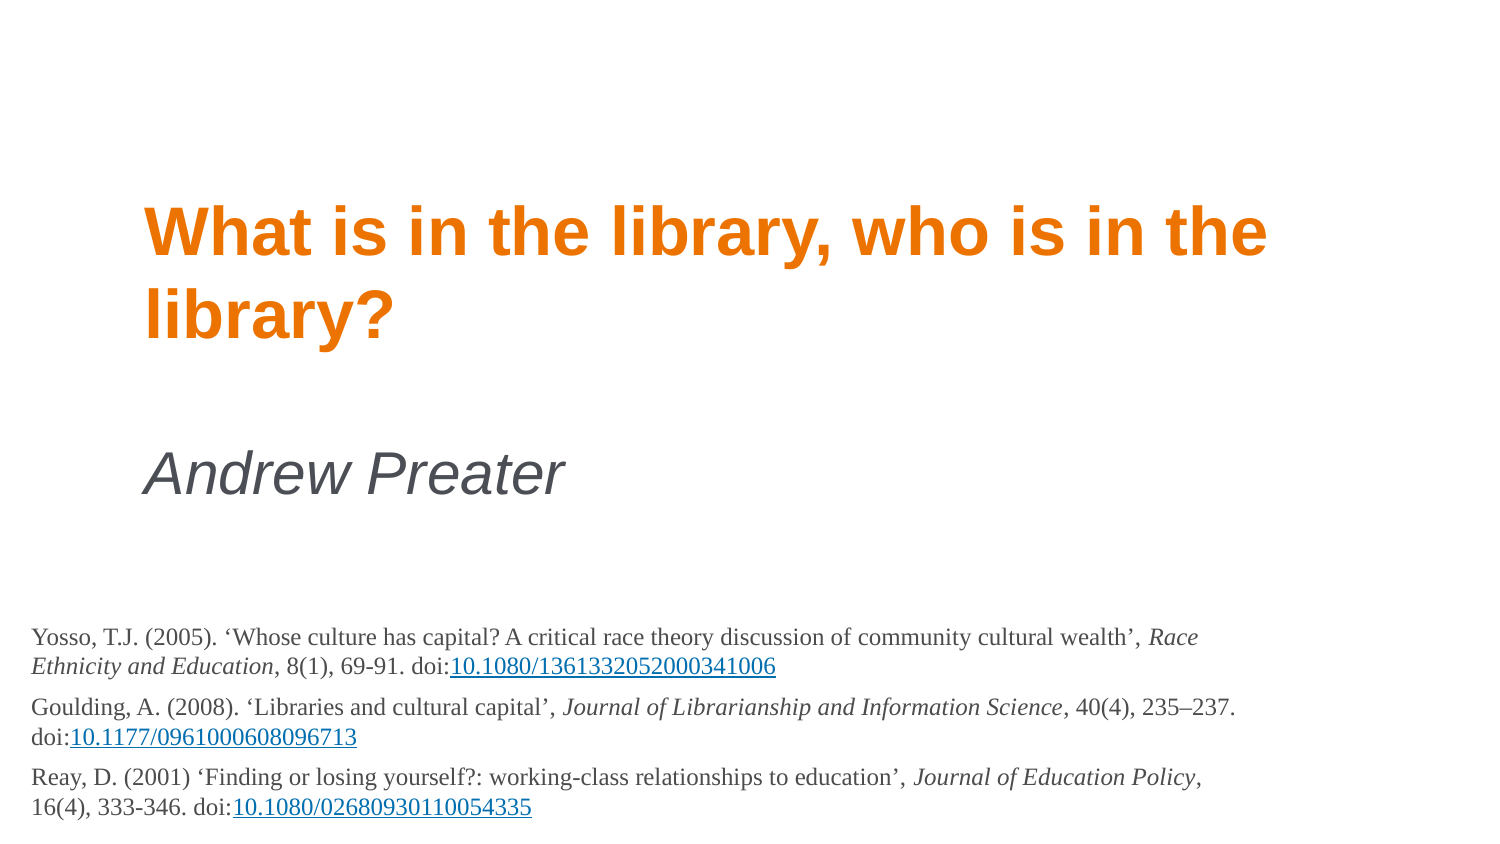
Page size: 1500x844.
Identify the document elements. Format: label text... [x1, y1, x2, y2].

text_box Yosso, T.J. (2005). ‘Whose culture has capital? A critical race theory discussion of community cultural wealth’, Race Ethnicity and Education, 8(1), 69-91. doi:10.1080/1361332052000341006 Goulding, A. (2008). ‘Libraries and cultural capital’, Journal of Librarianship and Information Science, 40(4), 235–237. doi:10.1177/0961000608096713 Reay, D. (2001) ‘Finding or losing yourself?: working-class relationships to education’, Journal of Education Policy, 16(4), 333-346. doi:10.1080/02680930110054335 [17, 706, 1255, 770]
text_box What is in the library, who is in the library? Andrew Preater [131, 180, 1369, 259]
